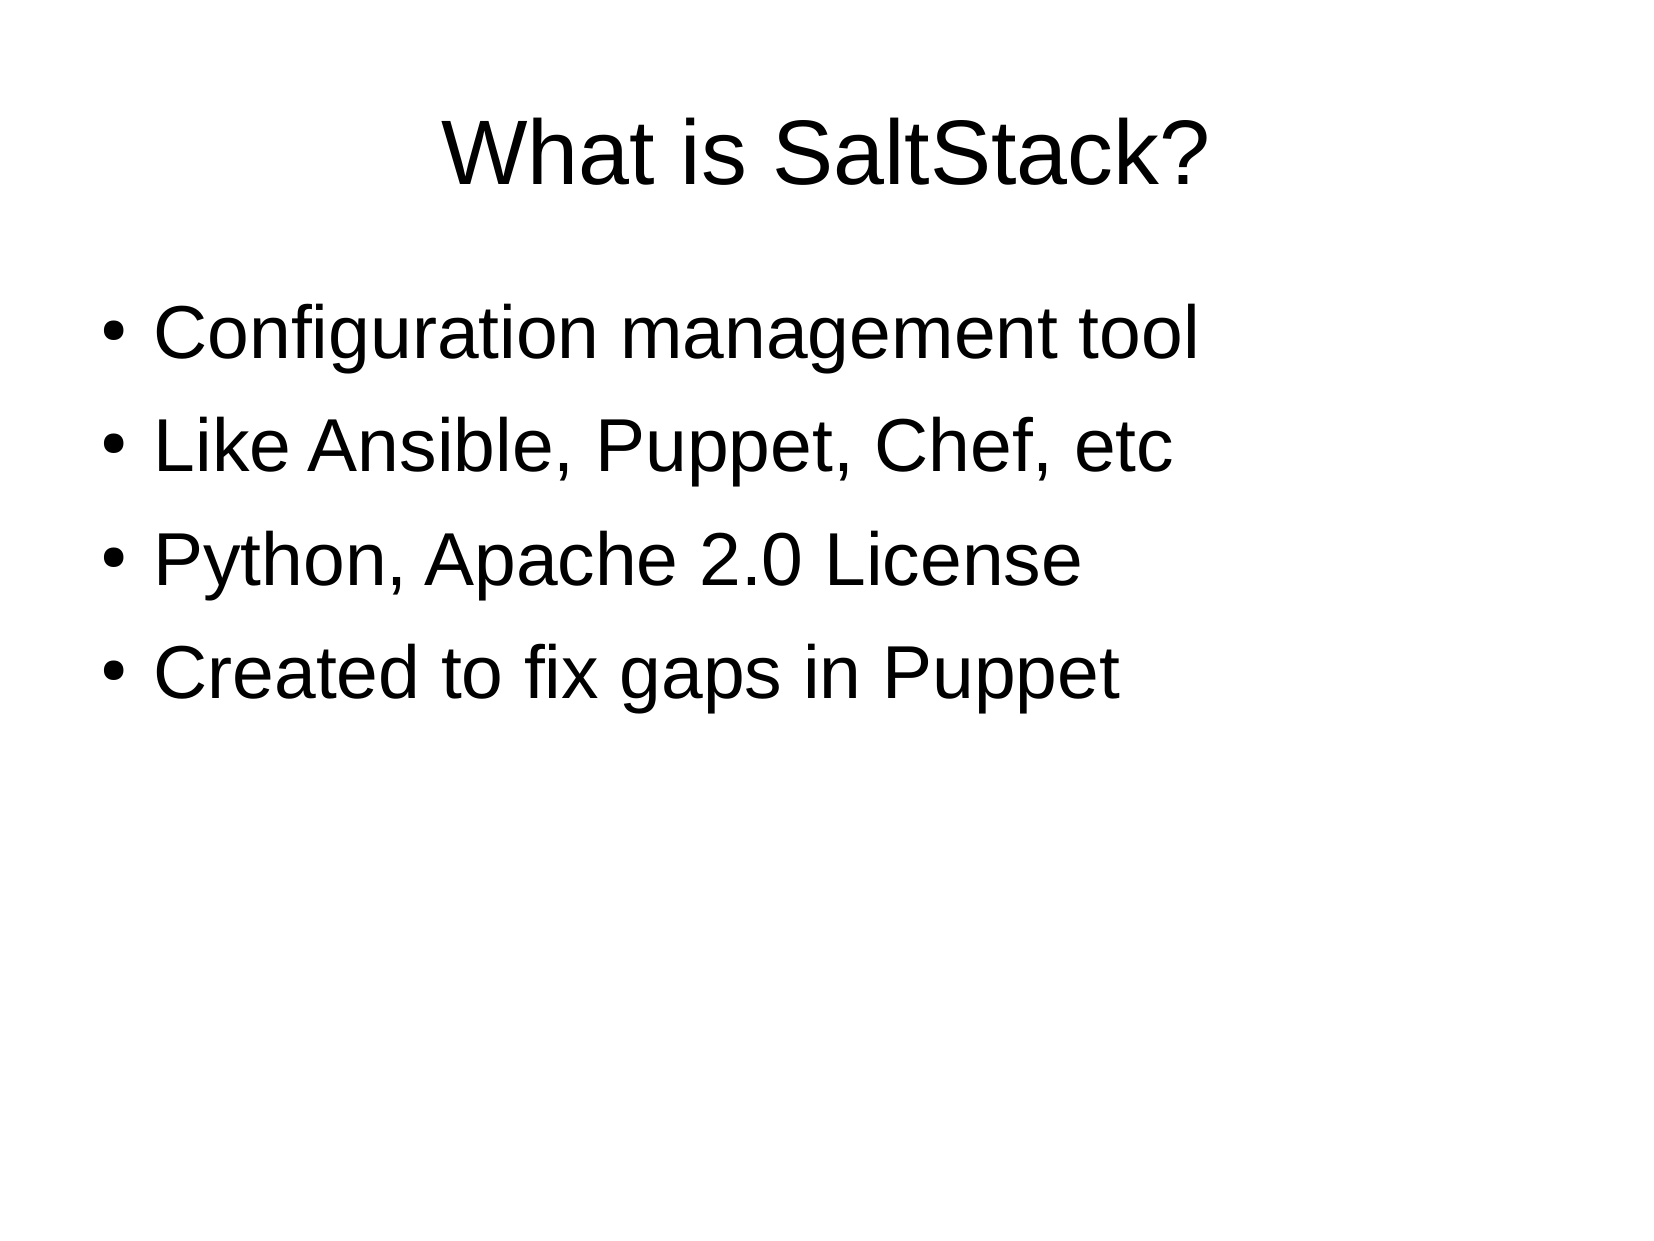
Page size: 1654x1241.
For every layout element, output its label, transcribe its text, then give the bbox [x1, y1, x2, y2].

title What is SaltStack? [82, 49, 1571, 257]
list Configuration management tool Like Ansible, Puppet, Chef, etc Python, Apache 2.0 License Created to fix gaps in Puppet [82, 290, 1571, 1010]
